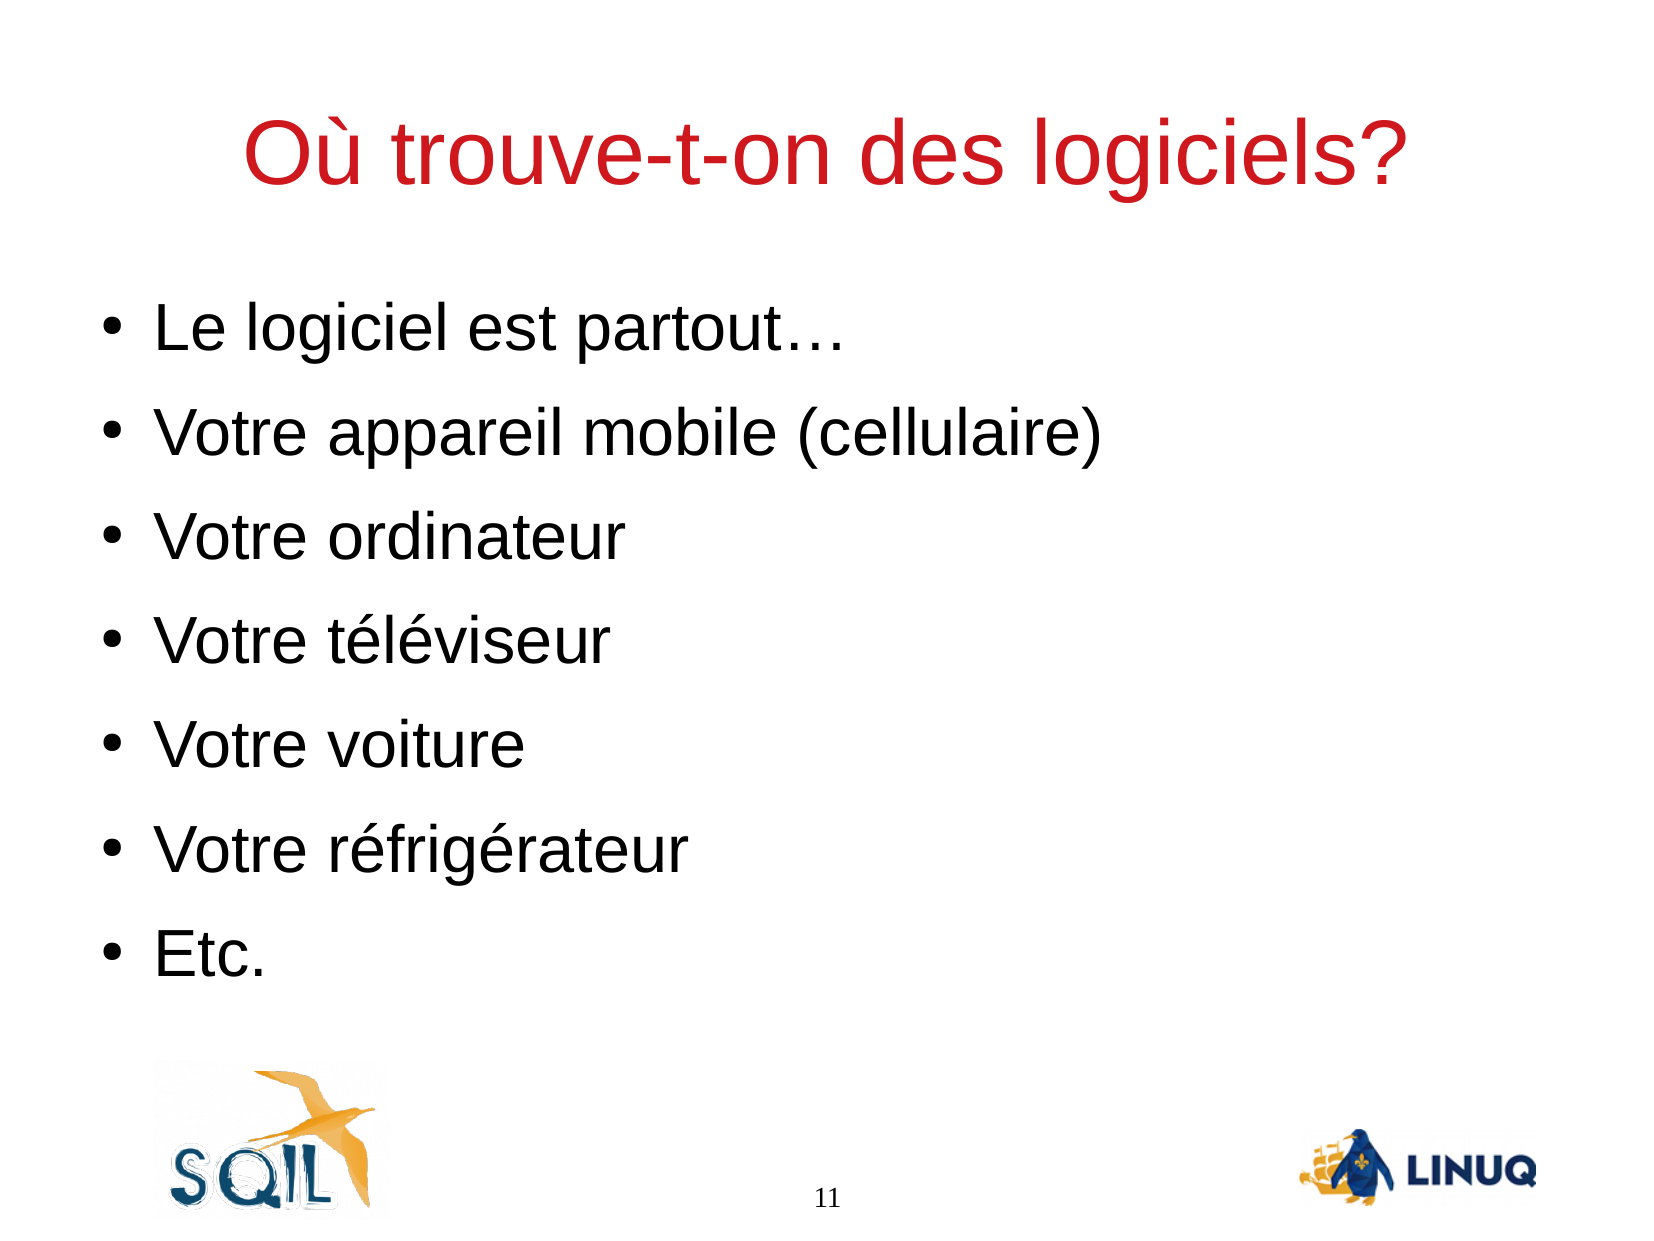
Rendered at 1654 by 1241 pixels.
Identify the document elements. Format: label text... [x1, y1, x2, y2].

title Où trouve-t-on des logiciels? [82, 49, 1571, 257]
picture [1299, 1129, 1536, 1206]
picture [153, 1060, 390, 1220]
list Le logiciel est partout… Votre appareil mobile (cellulaire) Votre ordinateur Votre téléviseur Votre voiture Votre réfrigérateur Etc. [82, 290, 1571, 1010]
